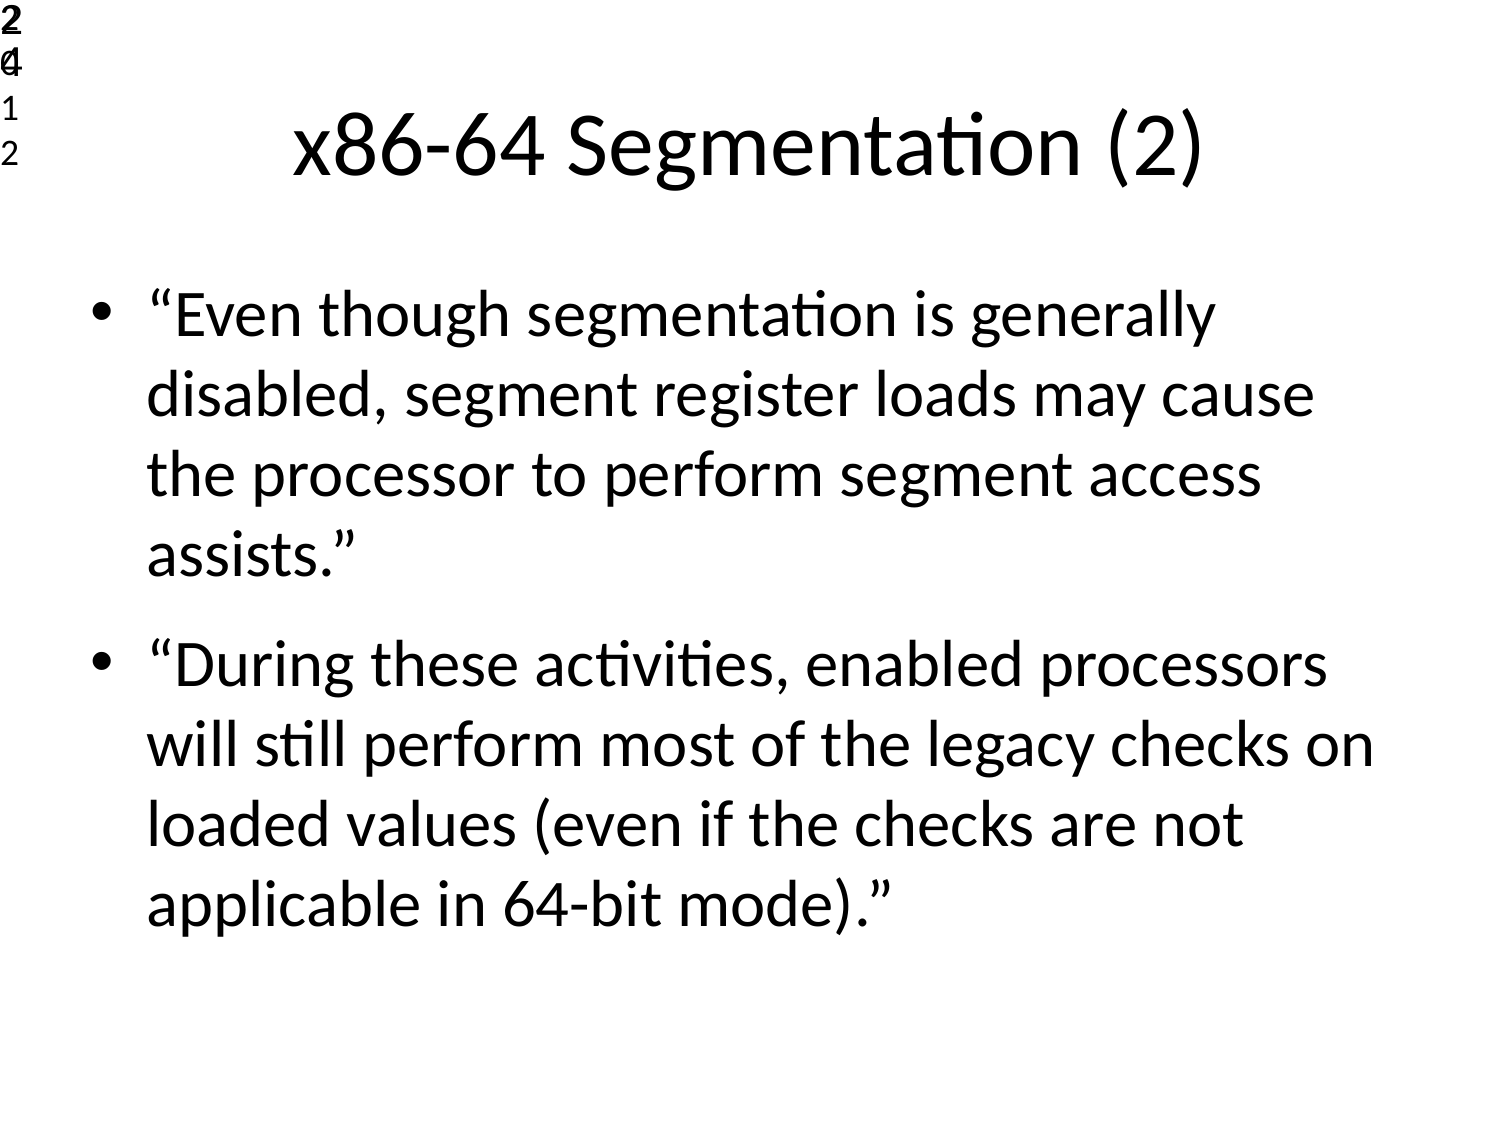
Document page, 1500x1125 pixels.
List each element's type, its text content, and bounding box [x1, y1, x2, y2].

list “Even though segmentation is generally disabled, segment register loads may cause the processor to perform segment access assists.” “During these activities, enabled processors will still perform most of the legacy checks on loaded values (even if the checks are not applicable in 64-bit mode).” [75, 262, 1425, 1005]
title x86-64 Segmentation (2) [75, 45, 1425, 233]
